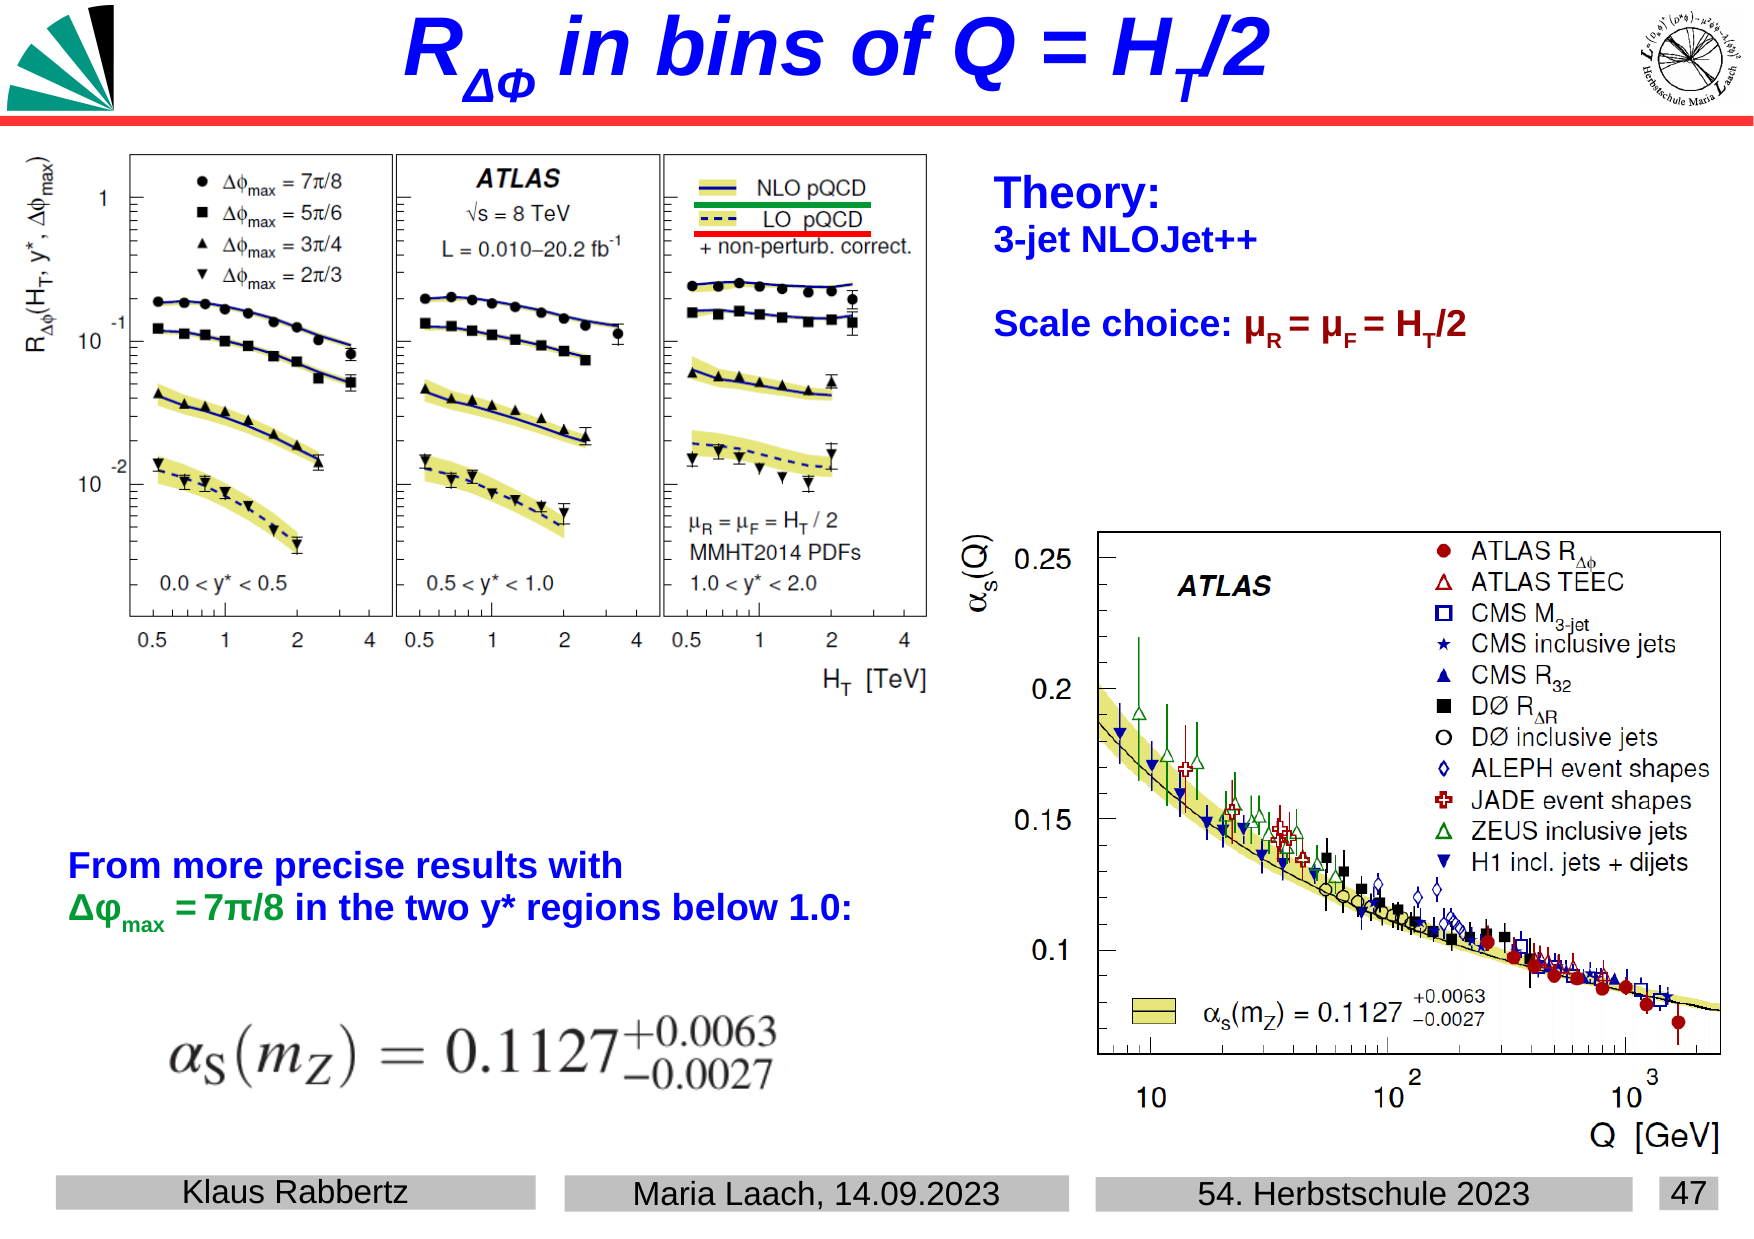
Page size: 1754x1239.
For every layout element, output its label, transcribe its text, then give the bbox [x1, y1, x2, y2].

text_box From more precise results with Δφmax = 7π/8 in the two y* regions below 1.0: [56, 838, 959, 944]
picture [1641, 11, 1741, 106]
picture [162, 994, 787, 1115]
picture [7, 5, 114, 112]
picture [19, 145, 937, 701]
title RΔΦ in bins of Q = HT/2 [129, 0, 1545, 114]
text_box Theory: 3-jet NLOJet++ Scale choice: μR = μF = HT/2 [981, 160, 1728, 359]
picture [957, 522, 1727, 1160]
